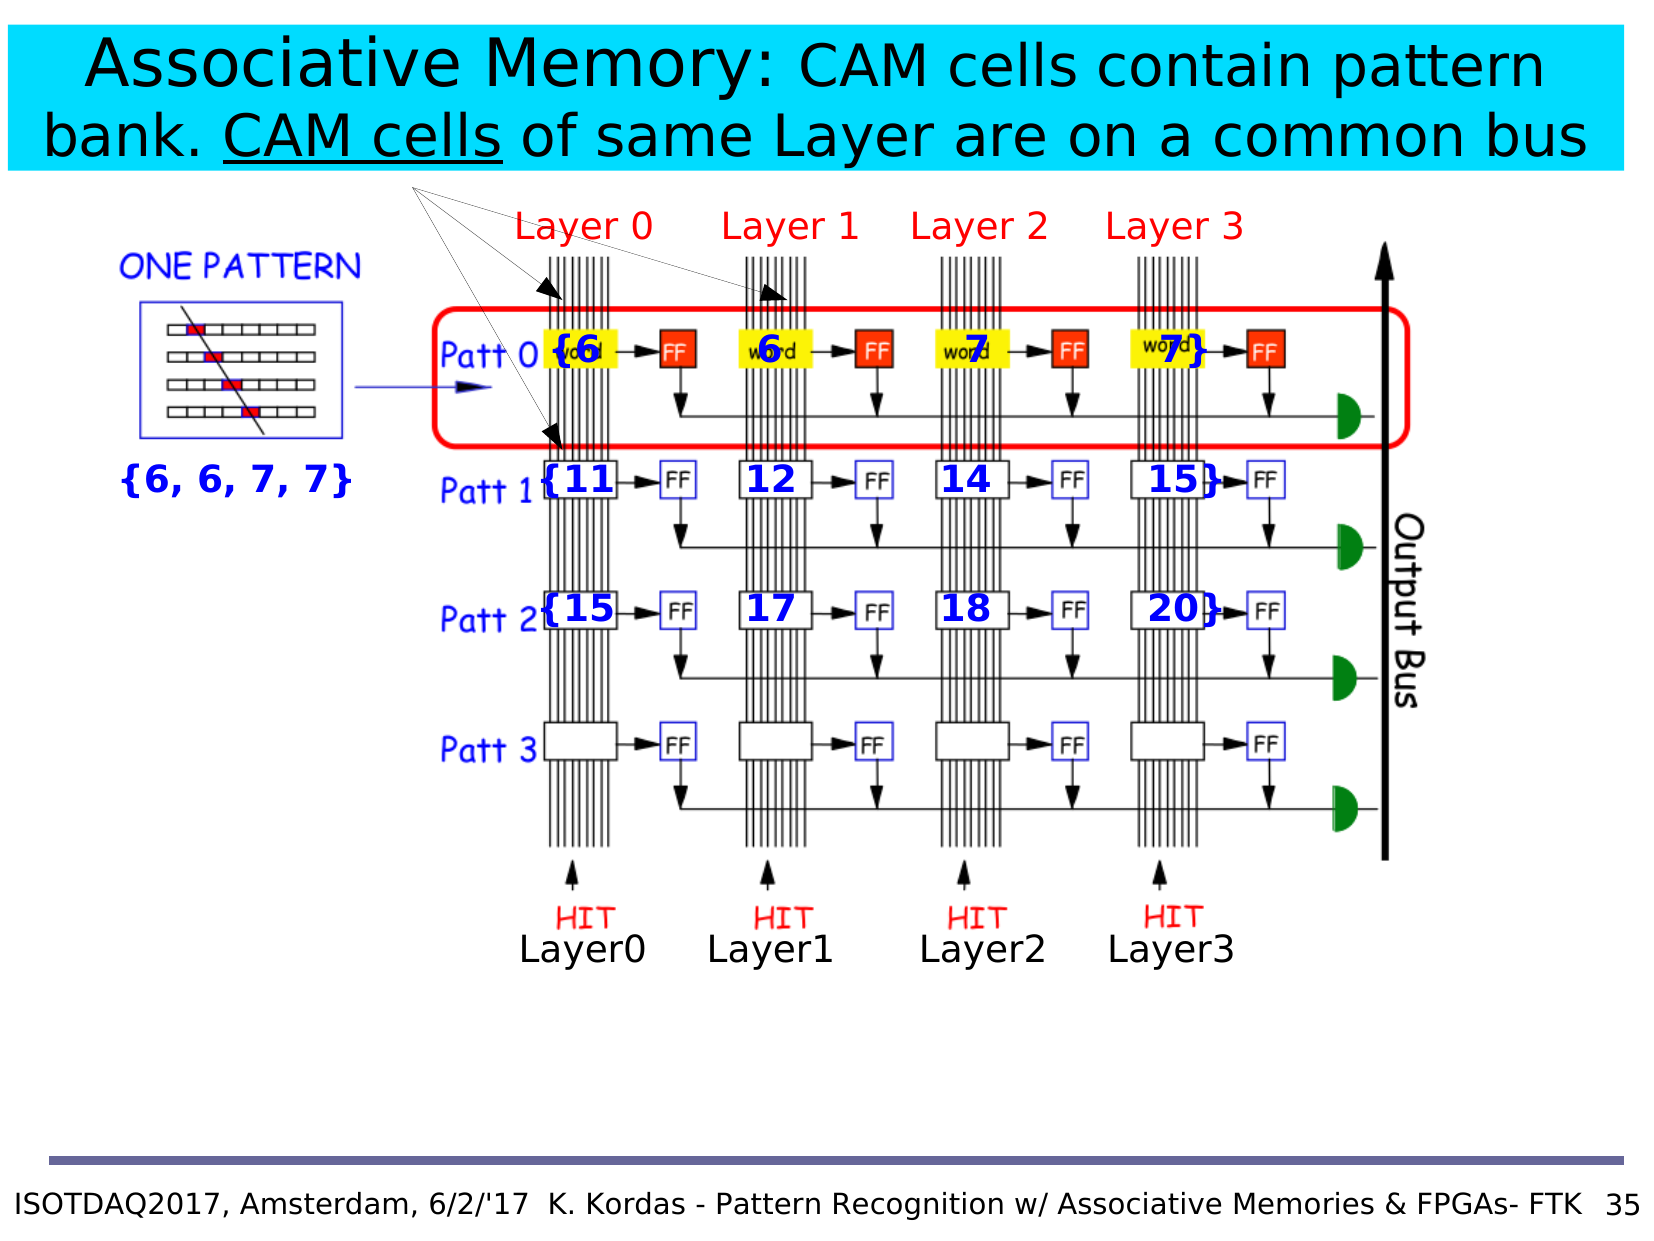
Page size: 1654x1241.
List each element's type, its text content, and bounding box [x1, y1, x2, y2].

text_box Layer 0 [499, 197, 670, 257]
text_box Layer0 Layer1 Layer2 Layer3 [503, 920, 1276, 979]
text_box Layer 1 [705, 197, 876, 257]
text_box Layer 2 [894, 197, 1065, 257]
text_box Layer 3 [1089, 197, 1260, 257]
picture [107, 189, 1440, 940]
text_box {15 17 18 20} [521, 579, 1242, 639]
picture [418, 190, 499, 251]
text_box {6 6 7 7} [533, 320, 1228, 379]
text_box {11 12 14 15} [521, 449, 1242, 509]
text_box {6, 6, 7, 7} [102, 449, 372, 509]
text_box Layer 0 [499, 214, 640, 257]
title Associative Memory: CAM cells contain pattern bank. CAM cells of same Layer are on a common bus [7, 24, 1625, 171]
